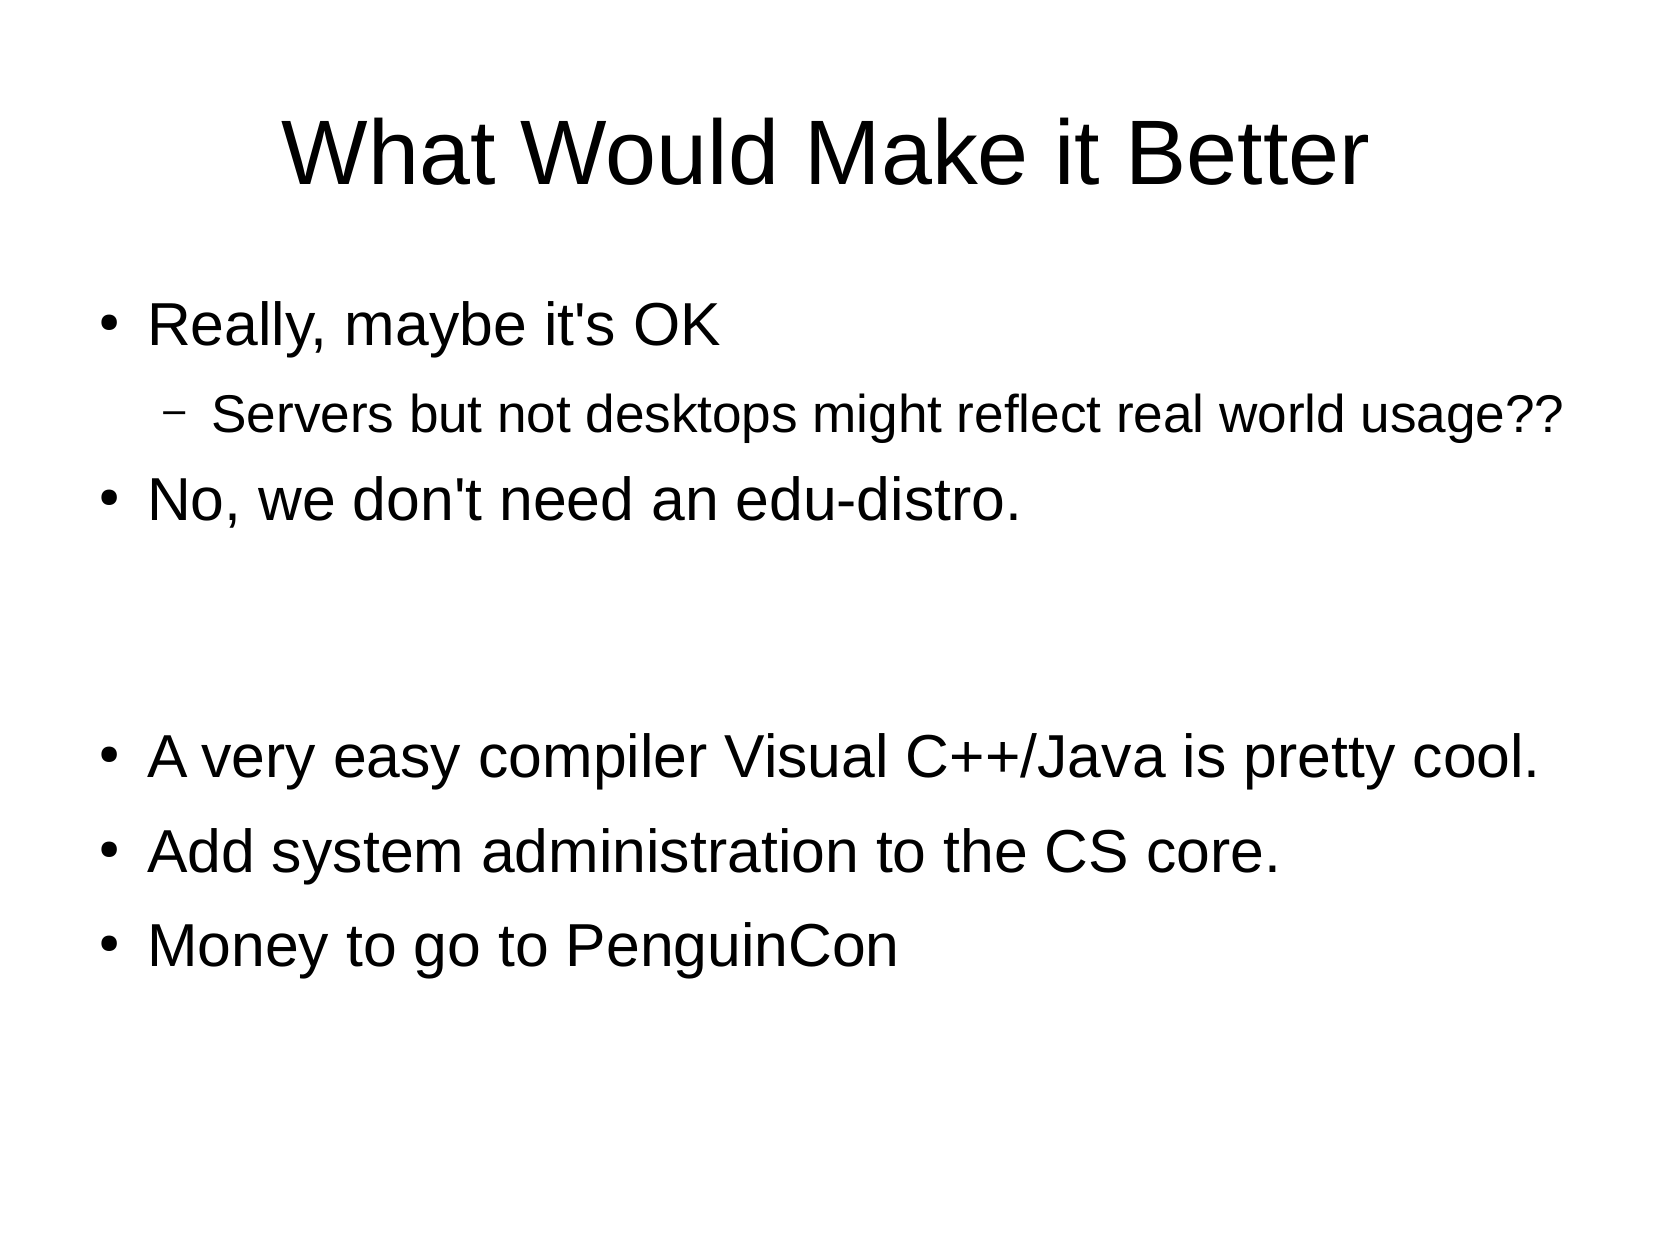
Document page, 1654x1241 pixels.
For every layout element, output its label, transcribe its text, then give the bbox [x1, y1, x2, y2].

list Really, maybe it's OK Servers but not desktops might reflect real world usage?? No, we don't need an edu-distro. A very easy compiler Visual C++/Java is pretty cool. Add system administration to the CS core. Money to go to PenguinCon [82, 290, 1571, 1010]
title What Would Make it Better [82, 49, 1571, 257]
